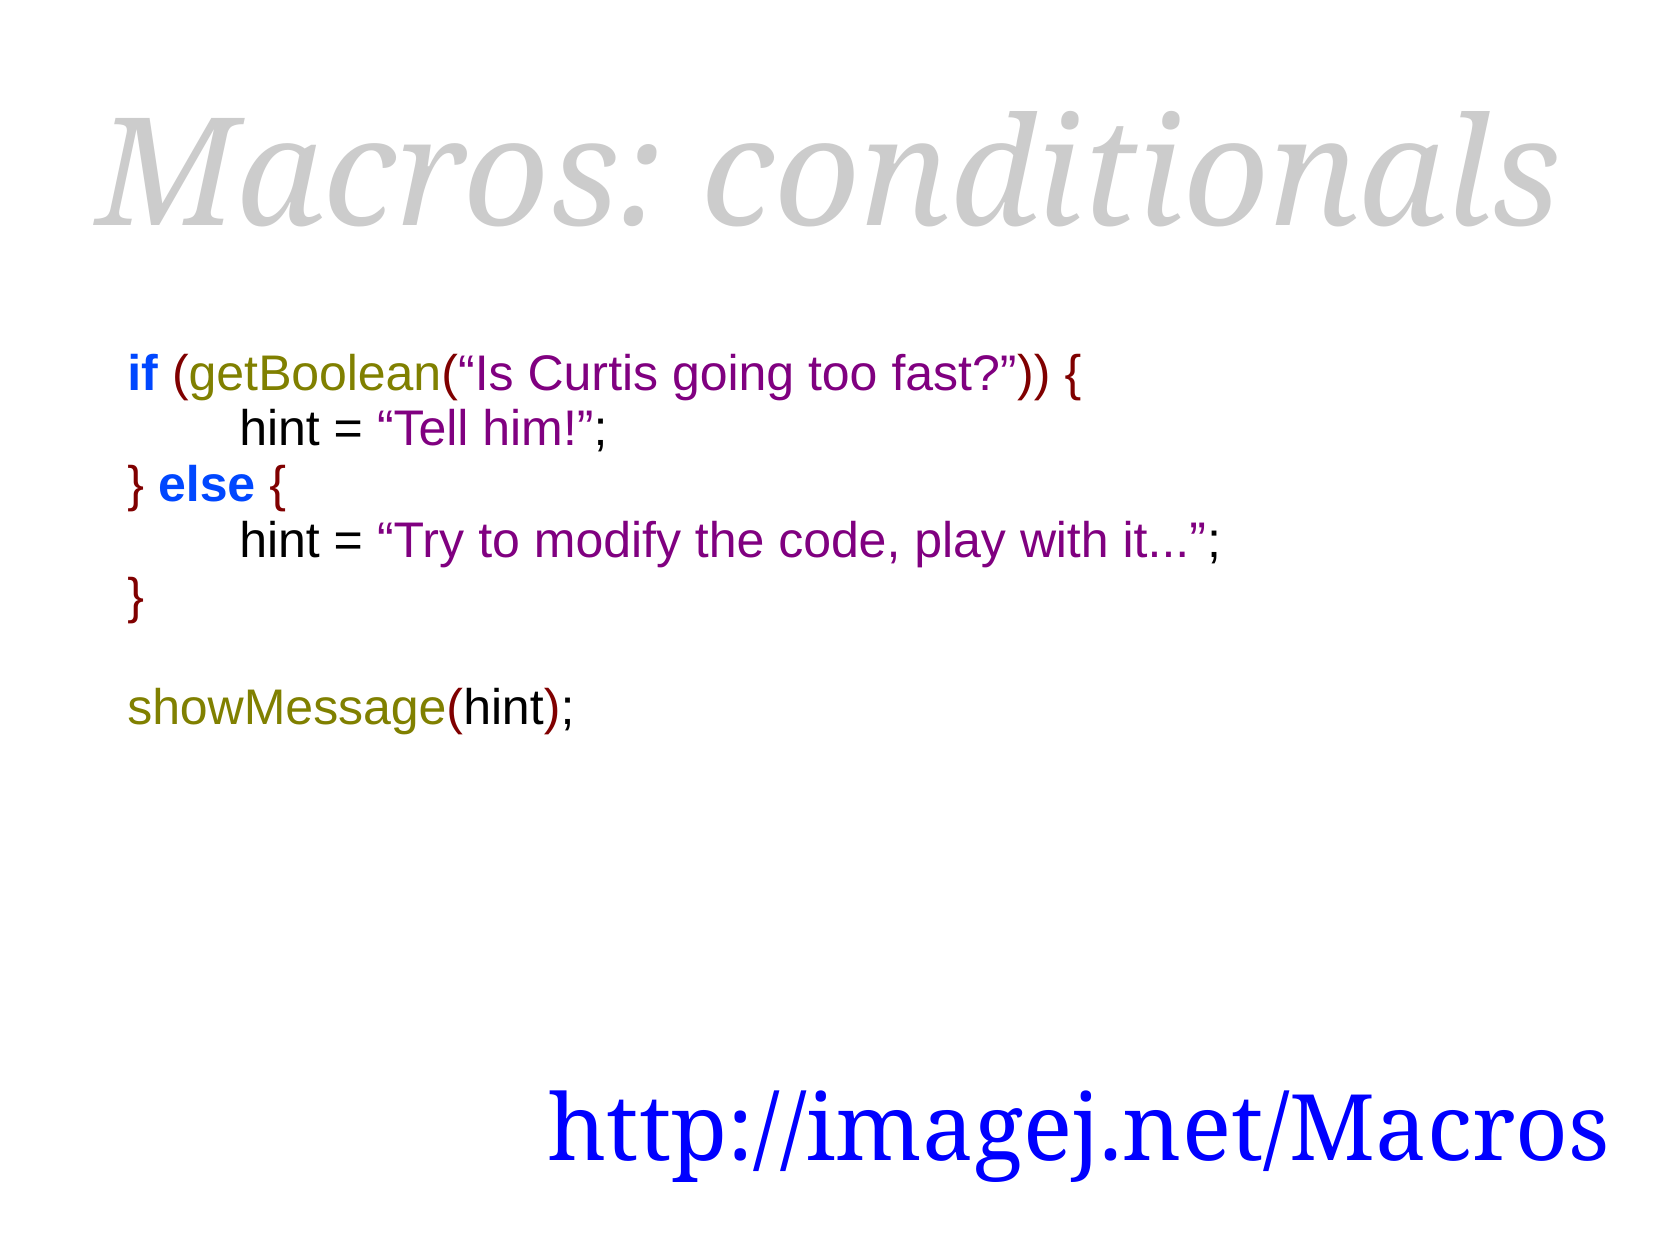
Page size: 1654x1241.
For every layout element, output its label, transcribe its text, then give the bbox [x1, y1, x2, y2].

text_box if (getBoolean(“Is Curtis going too fast?”)) { hint = “Tell him!”; } else { hint = “Try to modify the code, play with it...”; } showMessage(hint); [112, 337, 1538, 743]
text_box Macros: conditionals [81, 57, 1654, 239]
text_box http://imagej.net/Macros [50, 1055, 1626, 1172]
